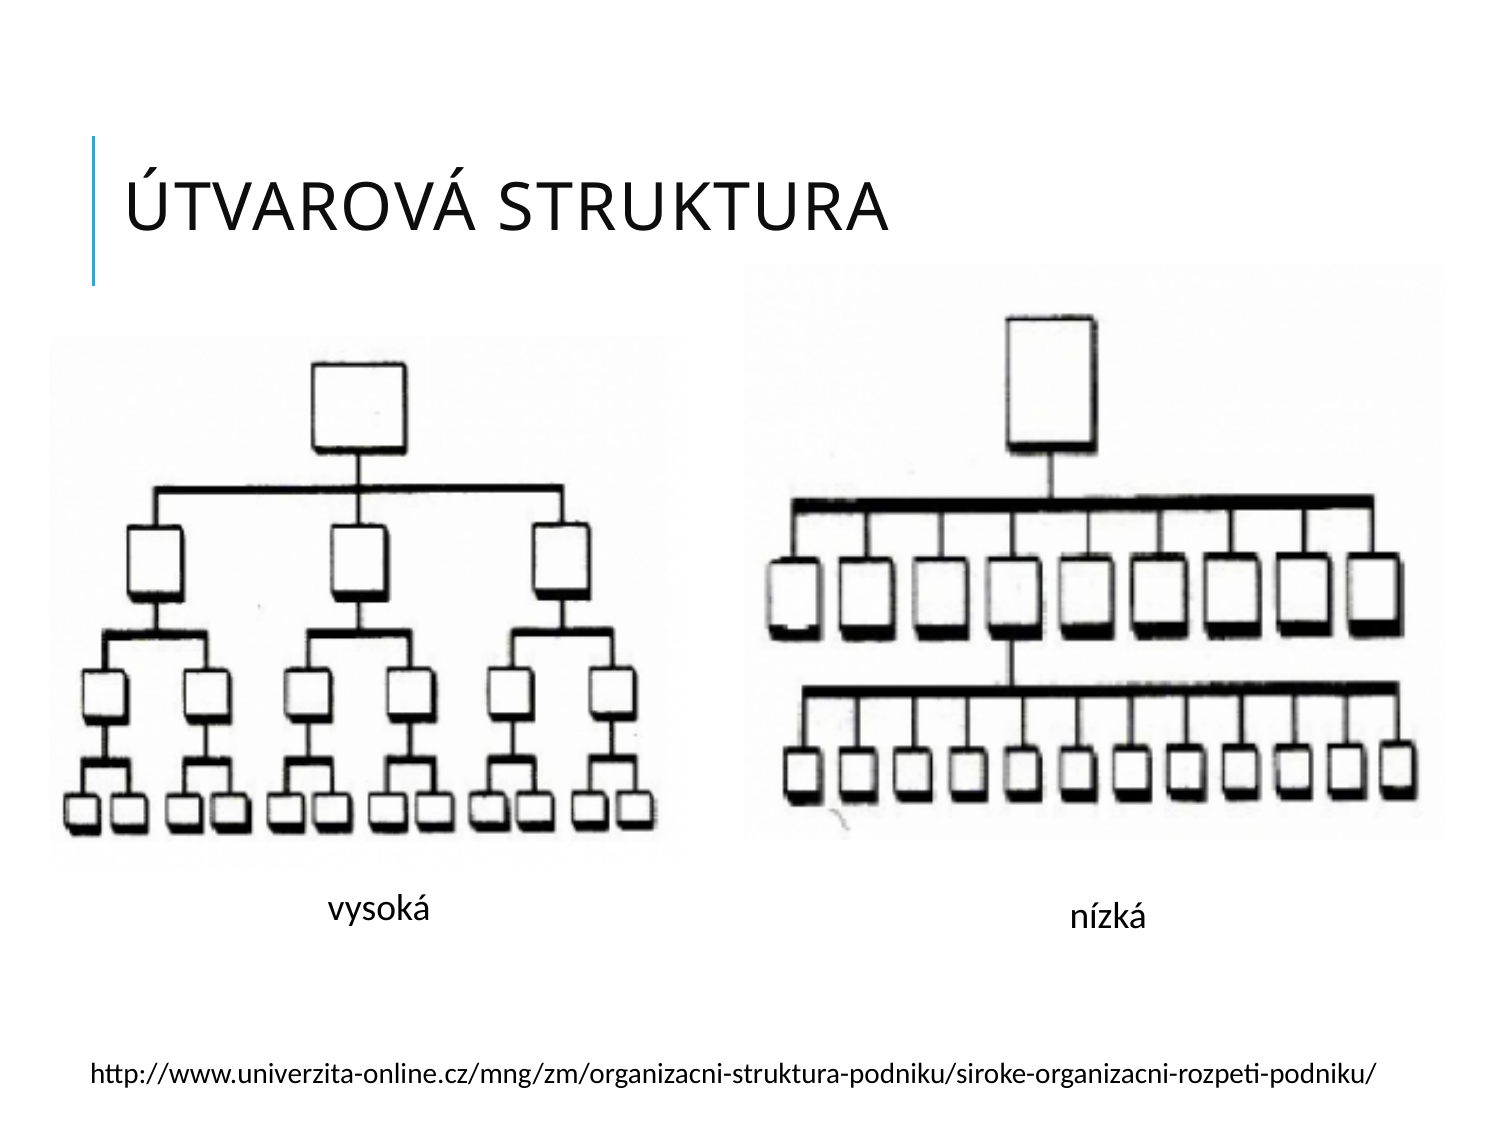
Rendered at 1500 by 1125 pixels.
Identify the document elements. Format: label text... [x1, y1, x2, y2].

picture [744, 263, 1445, 841]
picture [49, 336, 684, 870]
text_box http://www.univerzita-online.cz/mng/zm/organizacni-struktura-podniku/siroke-organizacni-rozpeti-podniku/ [75, 1047, 1425, 1097]
text_box vysoká [312, 874, 684, 936]
text_box nízká [1054, 883, 1426, 944]
title Útvarová struktura [108, 117, 1426, 306]
